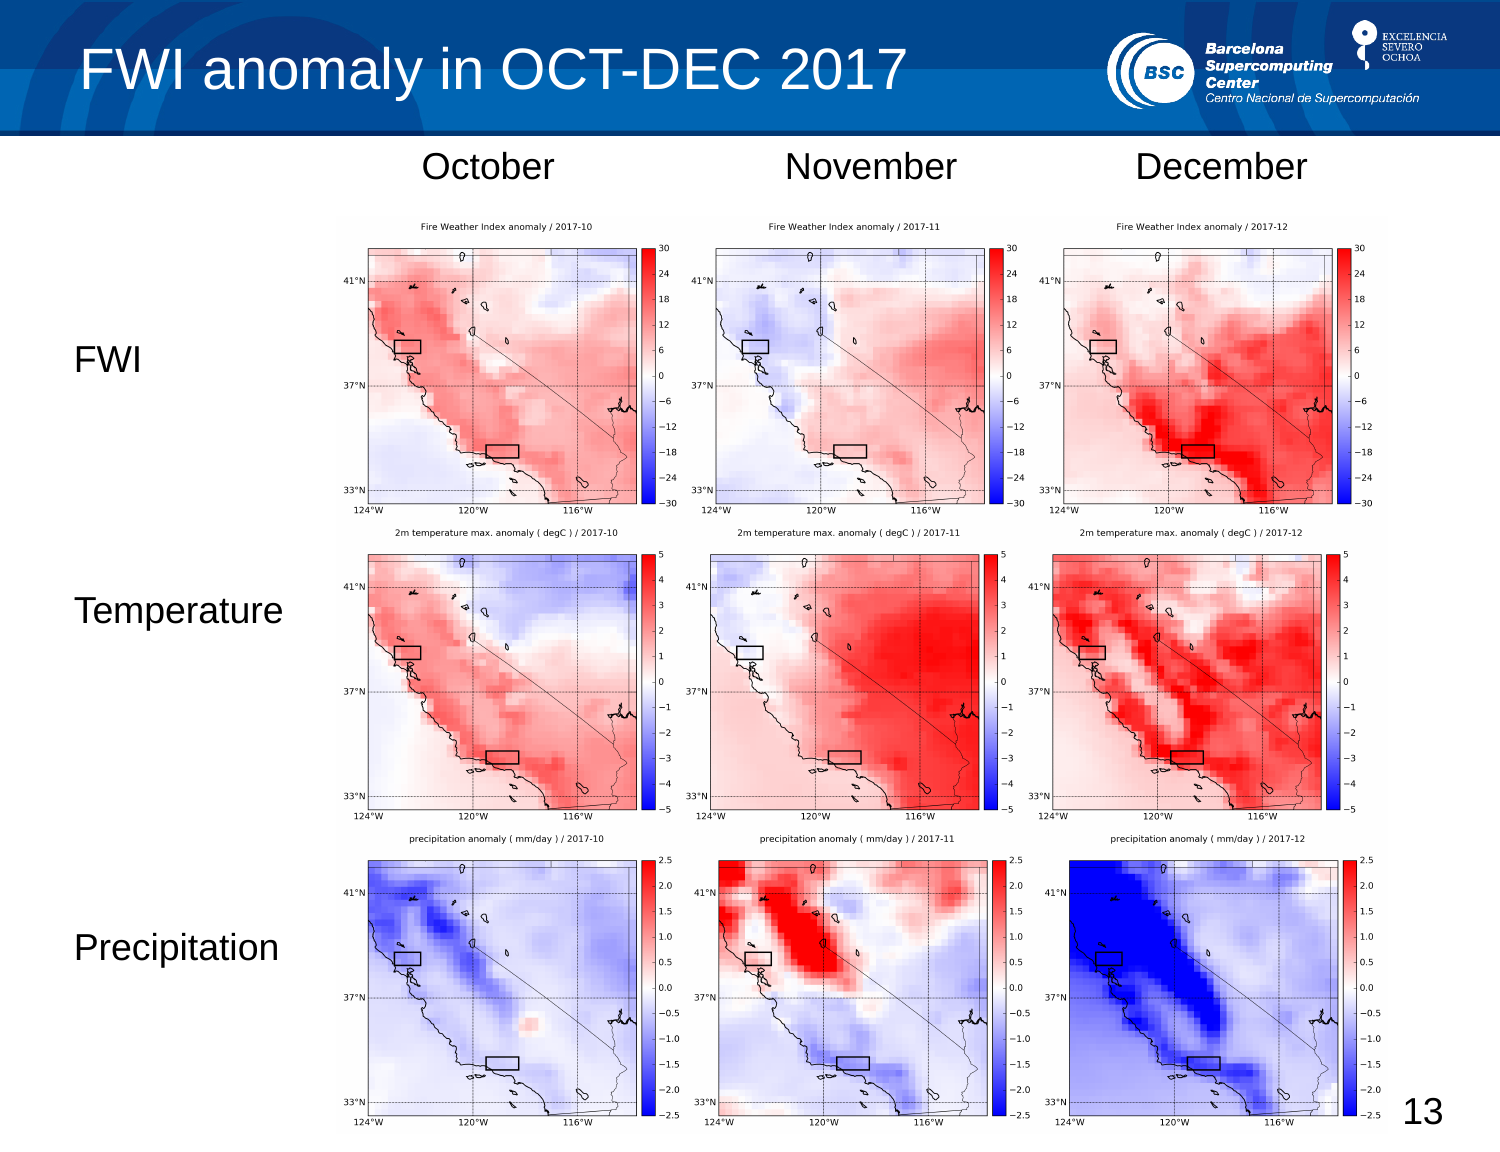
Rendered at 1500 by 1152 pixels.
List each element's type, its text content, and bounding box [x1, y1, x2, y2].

text_box FWI Temperature Precipitation [59, 330, 299, 976]
title FWI anomaly in OCT-DEC 2017 [65, 23, 1081, 139]
text_box October November December [354, 138, 1347, 195]
picture [336, 216, 1388, 1134]
picture [0, 0, 1500, 136]
